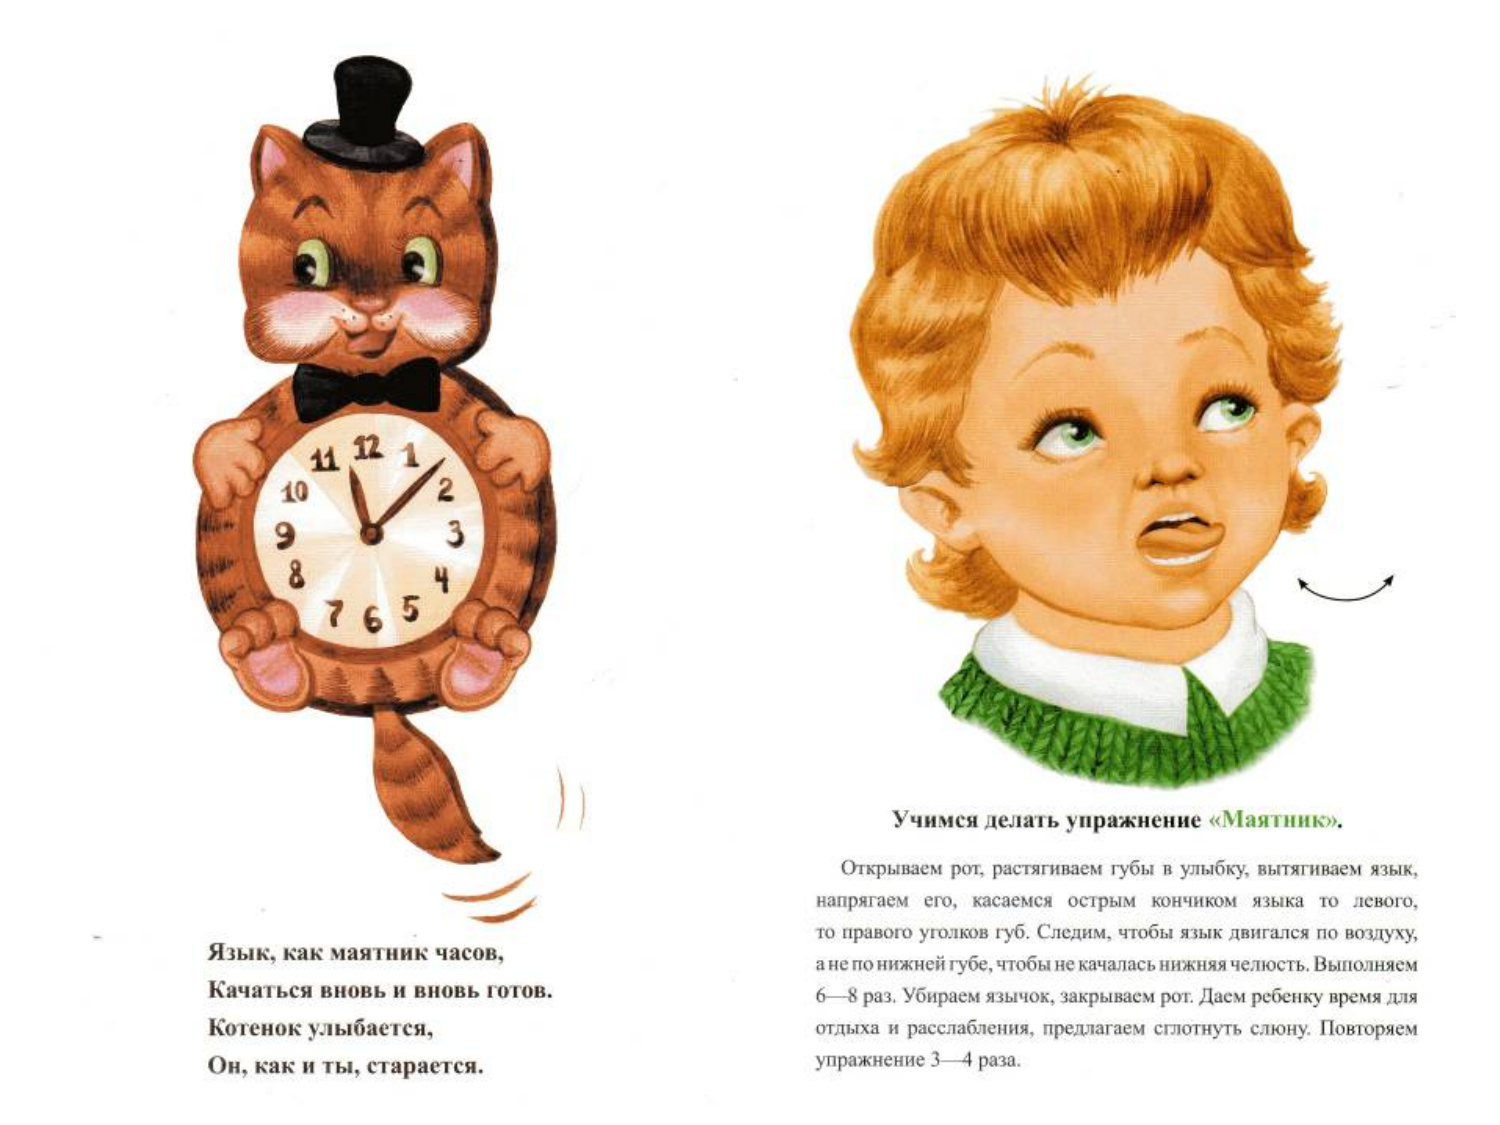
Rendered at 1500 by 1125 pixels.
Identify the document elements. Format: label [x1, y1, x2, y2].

picture [41, 18, 738, 1106]
picture [767, 30, 1456, 1106]
